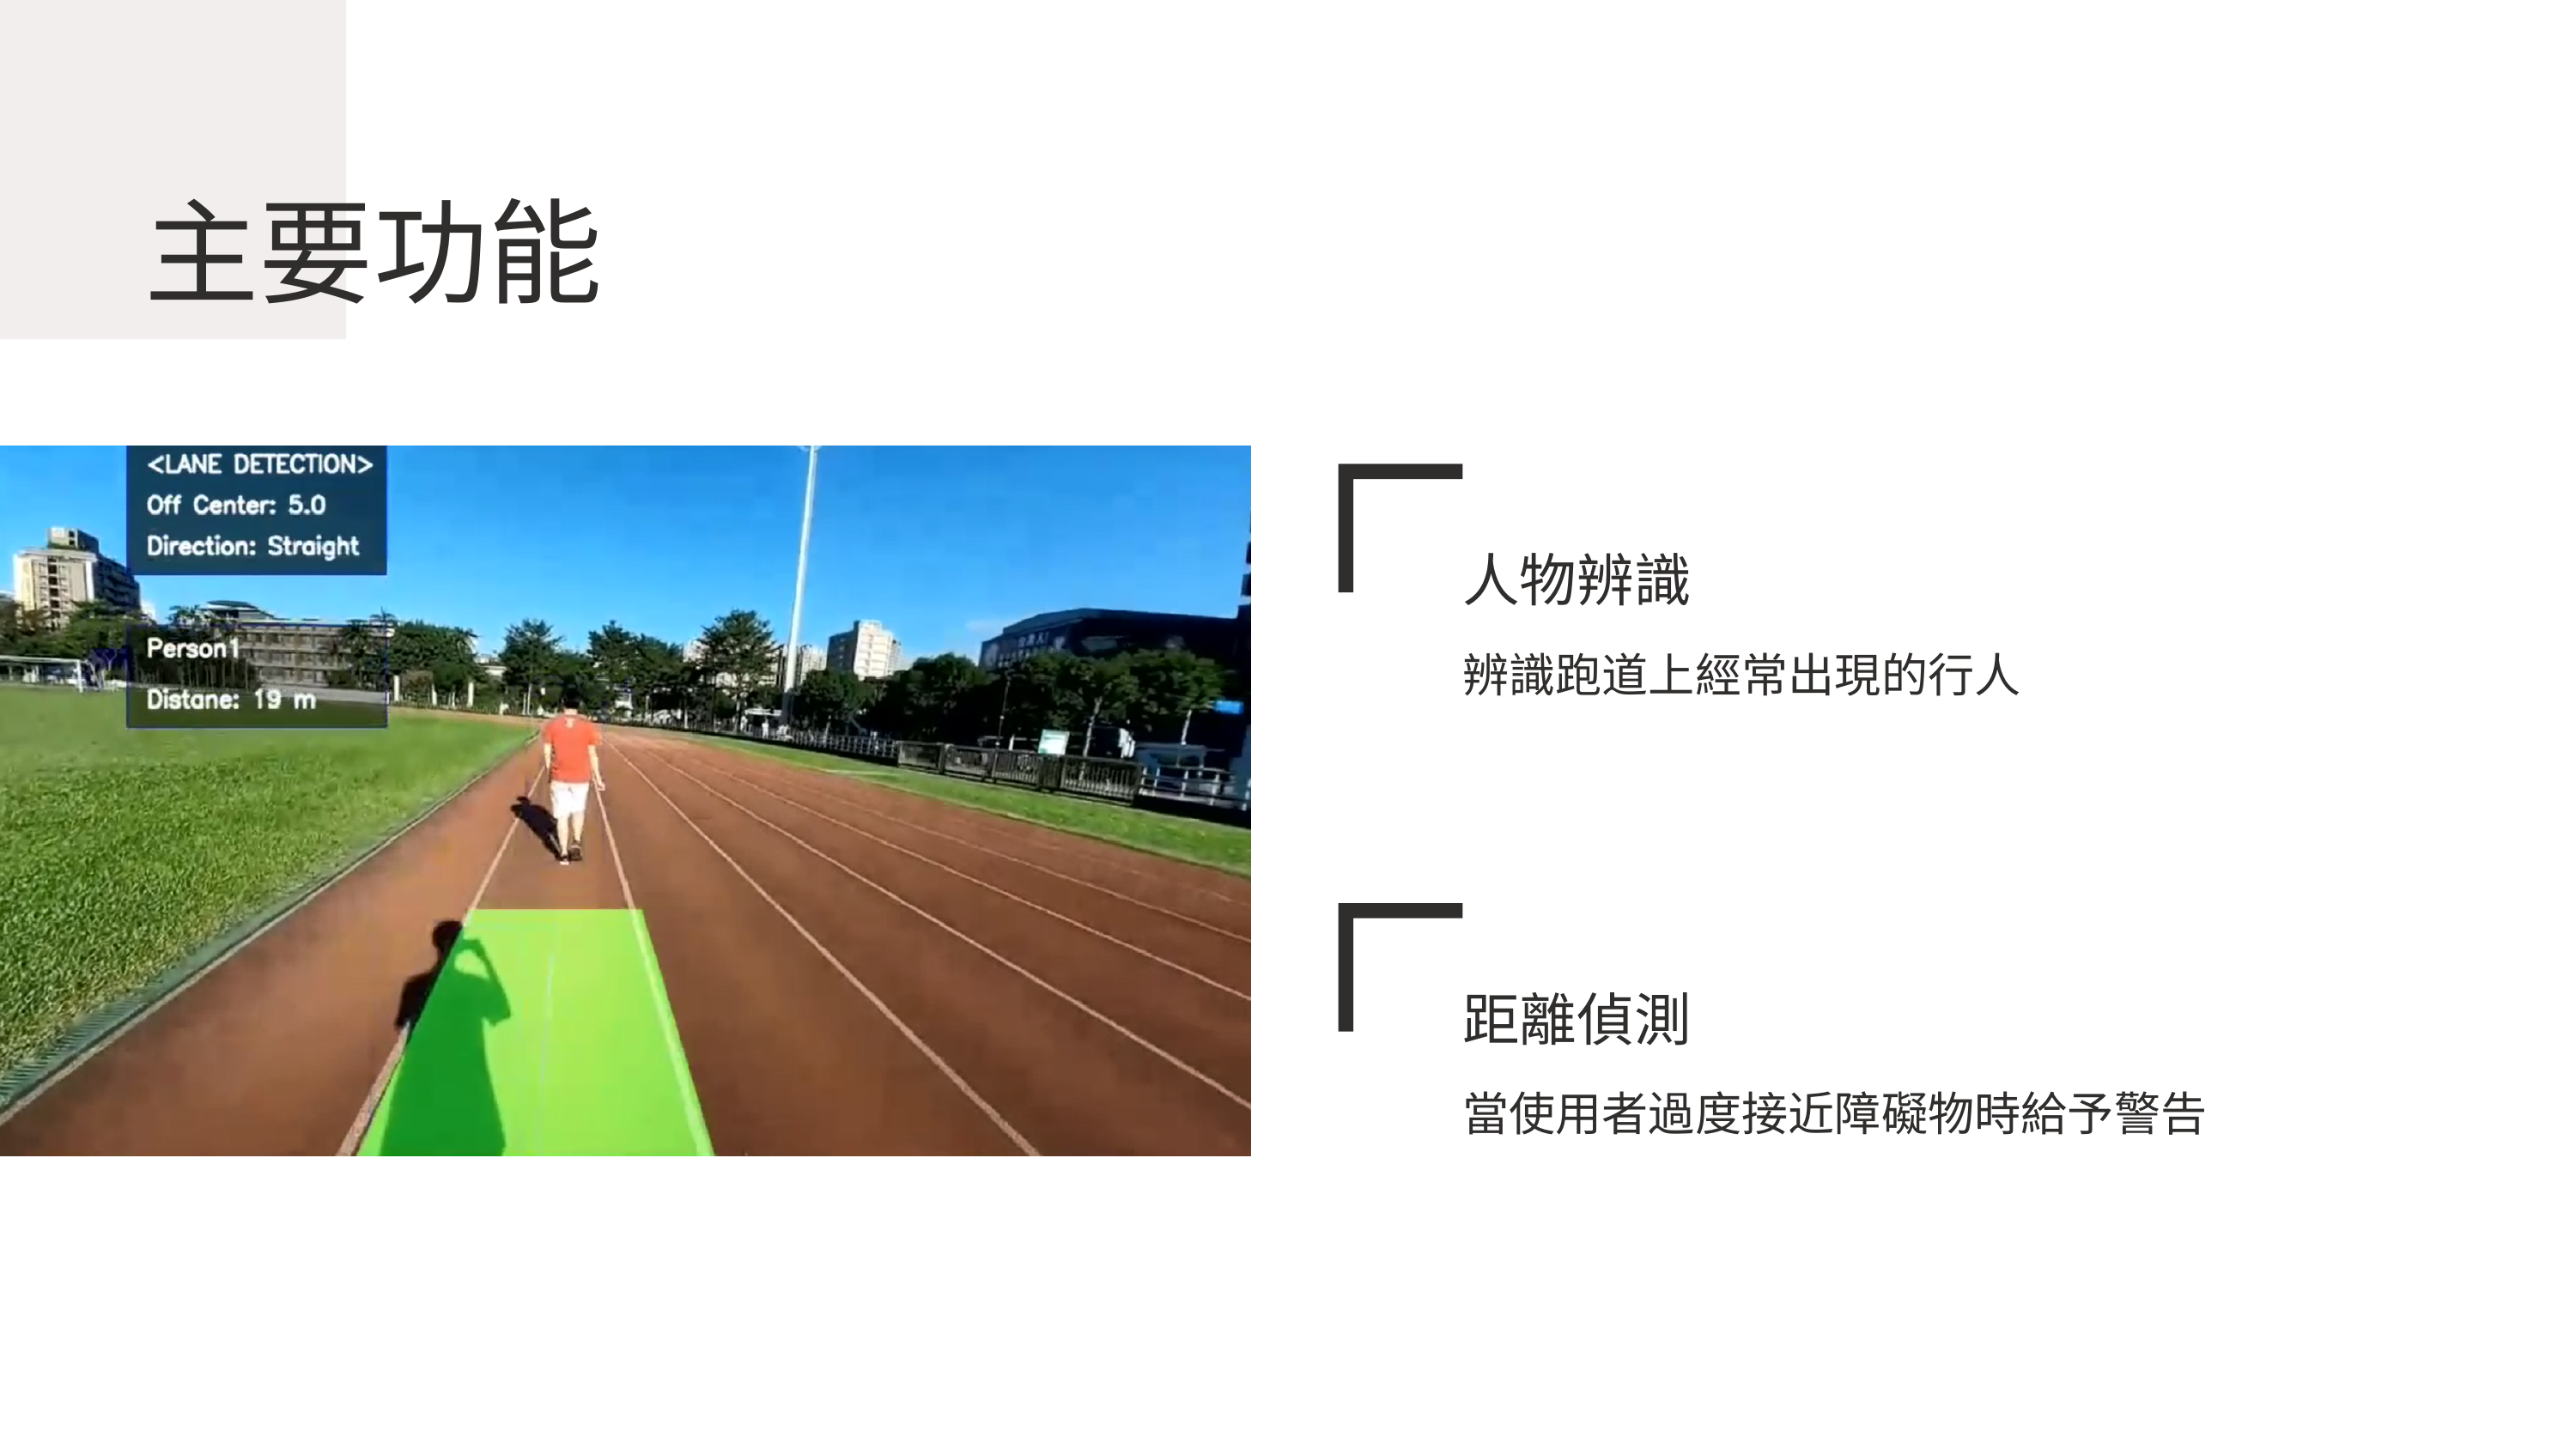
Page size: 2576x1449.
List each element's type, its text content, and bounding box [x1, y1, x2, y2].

text_box [0, 0, 346, 339]
picture [0, 446, 1251, 1156]
text_box [1338, 464, 1463, 593]
text_box [1338, 903, 1463, 1032]
text_box 人物辨識 [1462, 523, 2432, 596]
text_box 當使用者過度接近障礙物時給予警告 [1462, 1062, 2432, 1125]
text_box 主要功能 [144, 131, 2372, 282]
text_box 距離偵測 [1462, 962, 2432, 1035]
text_box 辨識跑道上經常出現的行人 [1462, 623, 2432, 685]
text_box [330, 282, 346, 291]
